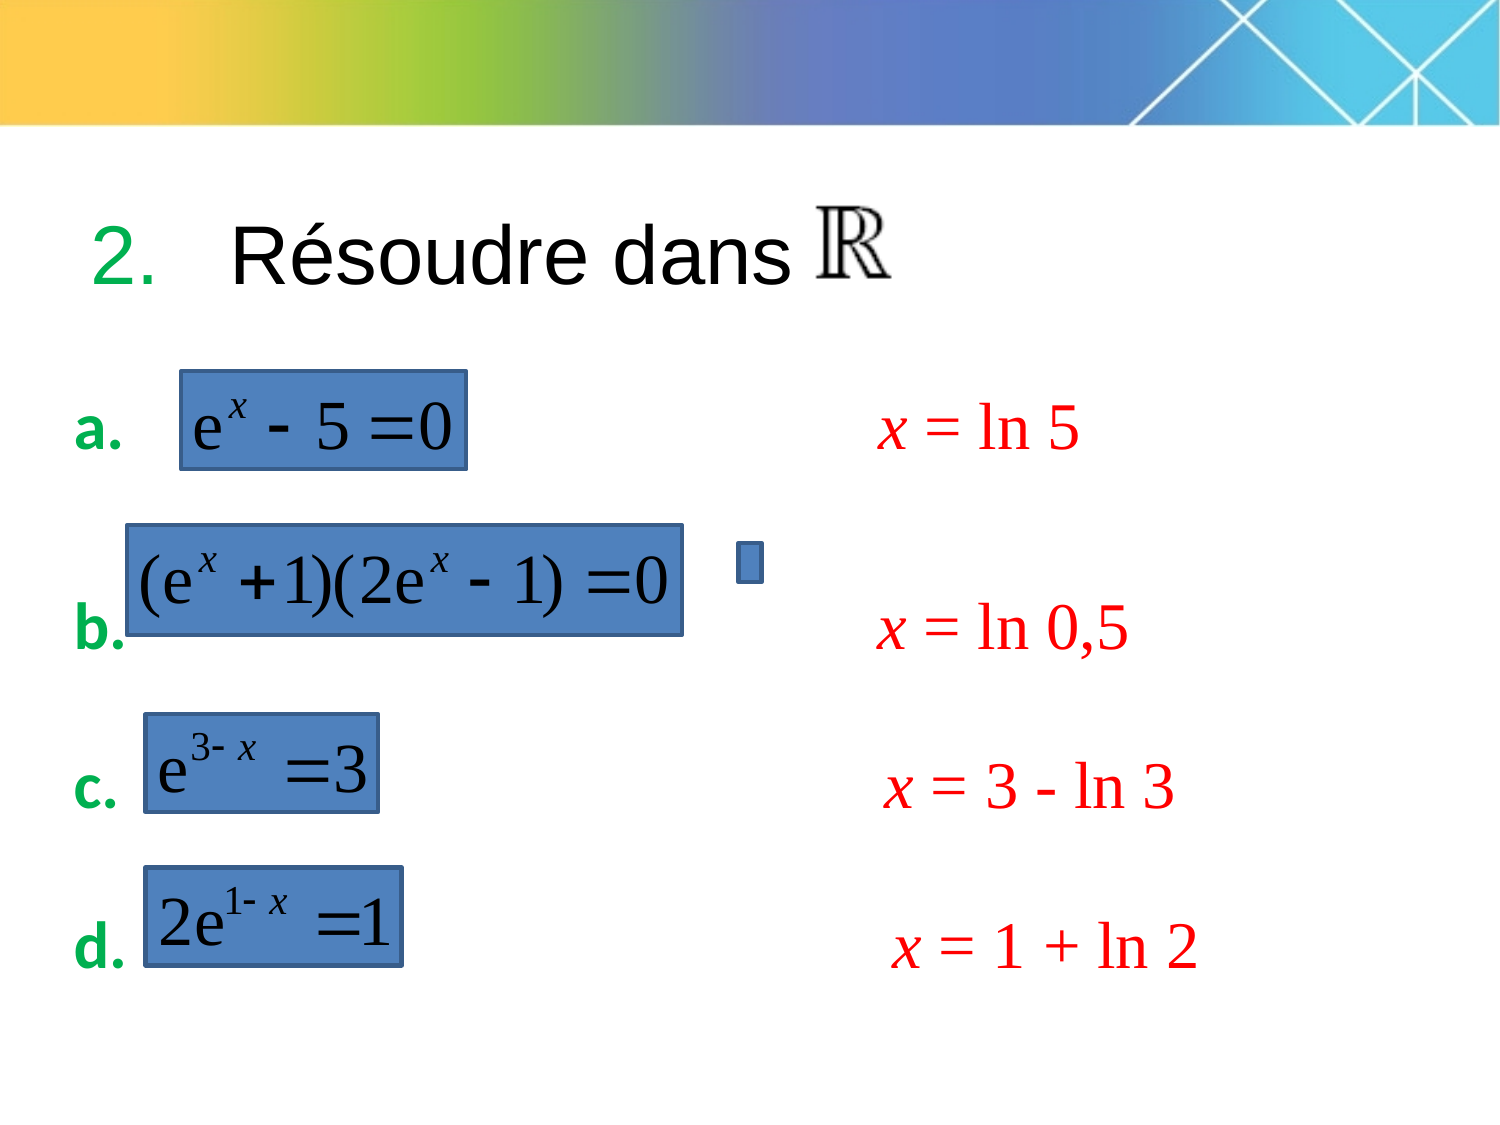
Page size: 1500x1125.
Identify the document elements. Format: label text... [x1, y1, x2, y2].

chart [740, 544, 760, 581]
chart [147, 716, 377, 810]
chart [147, 869, 400, 964]
picture [800, 178, 904, 291]
chart [128, 527, 680, 633]
text_box a. x = ln 5 b. x = ln 0,5 c. x = 3 - ln 3 d. x = 1 + ln 2 [58, 375, 1442, 1017]
text_box 2. Résoudre dans [75, 164, 1500, 338]
chart [183, 373, 465, 468]
